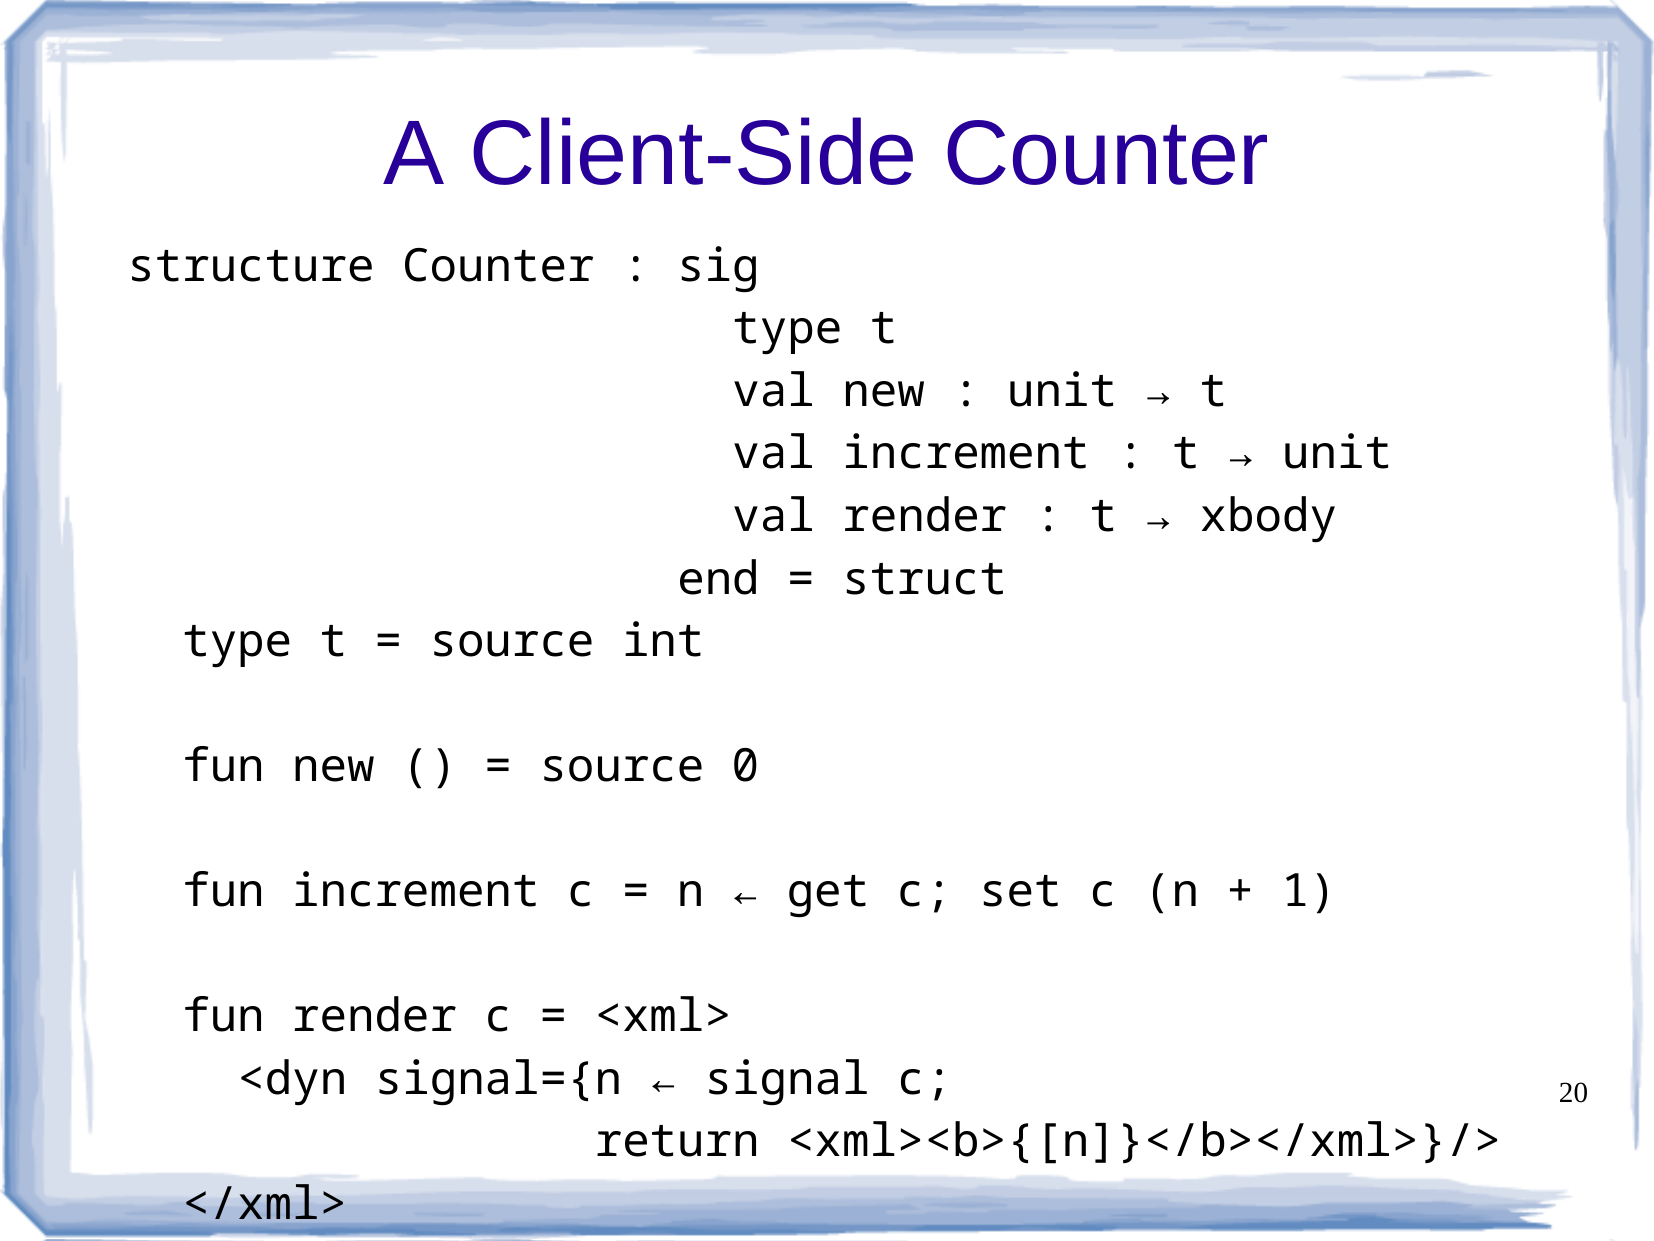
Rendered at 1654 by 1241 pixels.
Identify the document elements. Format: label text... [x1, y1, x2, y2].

picture [0, 0, 1654, 1241]
title A Client-Side Counter [82, 56, 1571, 250]
text_box structure Counter : sig type t val new : unit → t val increment : t → unit val render : t → xbody end = struct type t = source int fun new () = source 0 fun increment c = n ← get c; set c (n + 1) fun render c = <xml> <dyn signal={n ← signal c; return <xml><b>{[n]}</b></xml>}/> </xml> end [112, 225, 1576, 1146]
